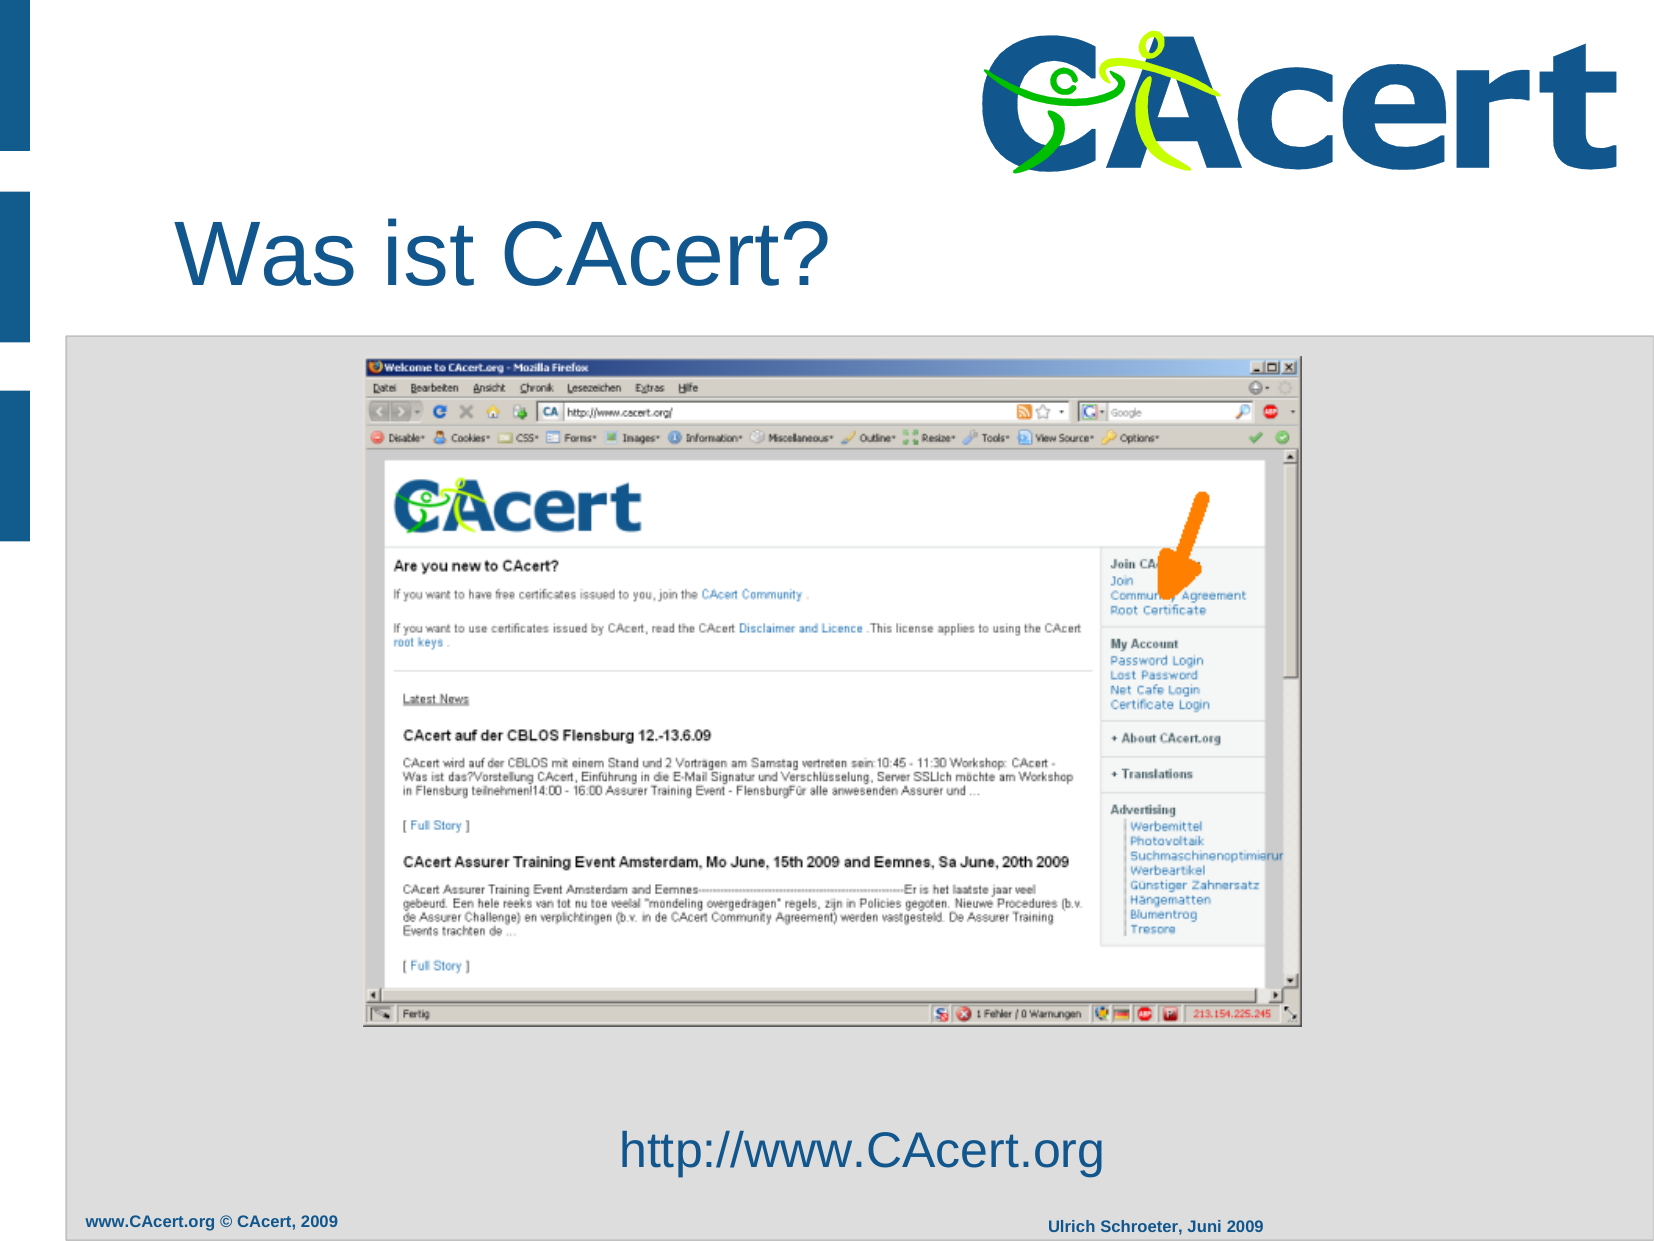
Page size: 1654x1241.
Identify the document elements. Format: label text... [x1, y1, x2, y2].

text_box Was ist CAcert? [118, 195, 837, 313]
text_box http://www.CAcert.org [327, 1115, 1398, 1186]
picture [363, 356, 1302, 1027]
